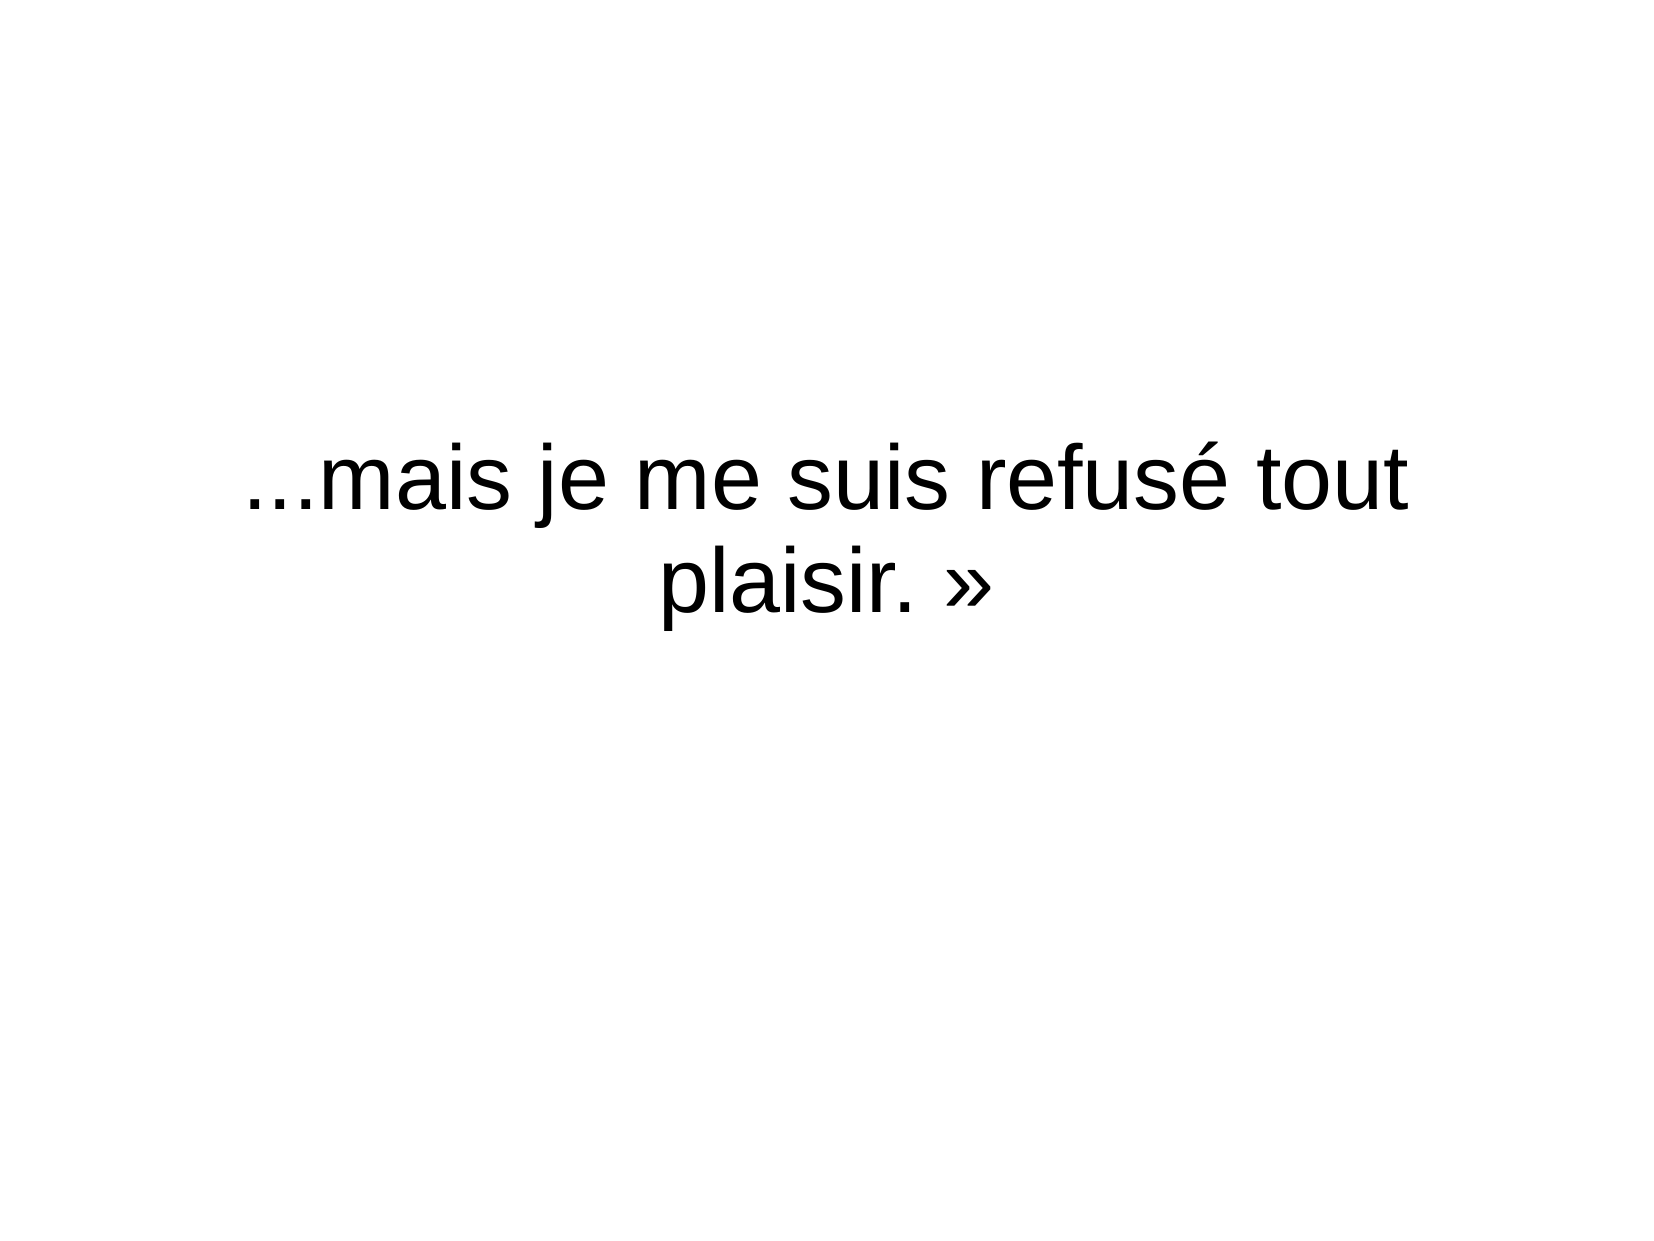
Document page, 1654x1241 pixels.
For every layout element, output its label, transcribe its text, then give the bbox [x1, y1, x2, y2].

subtitle ...mais je me suis refusé tout plaisir. » [82, 49, 1571, 1010]
